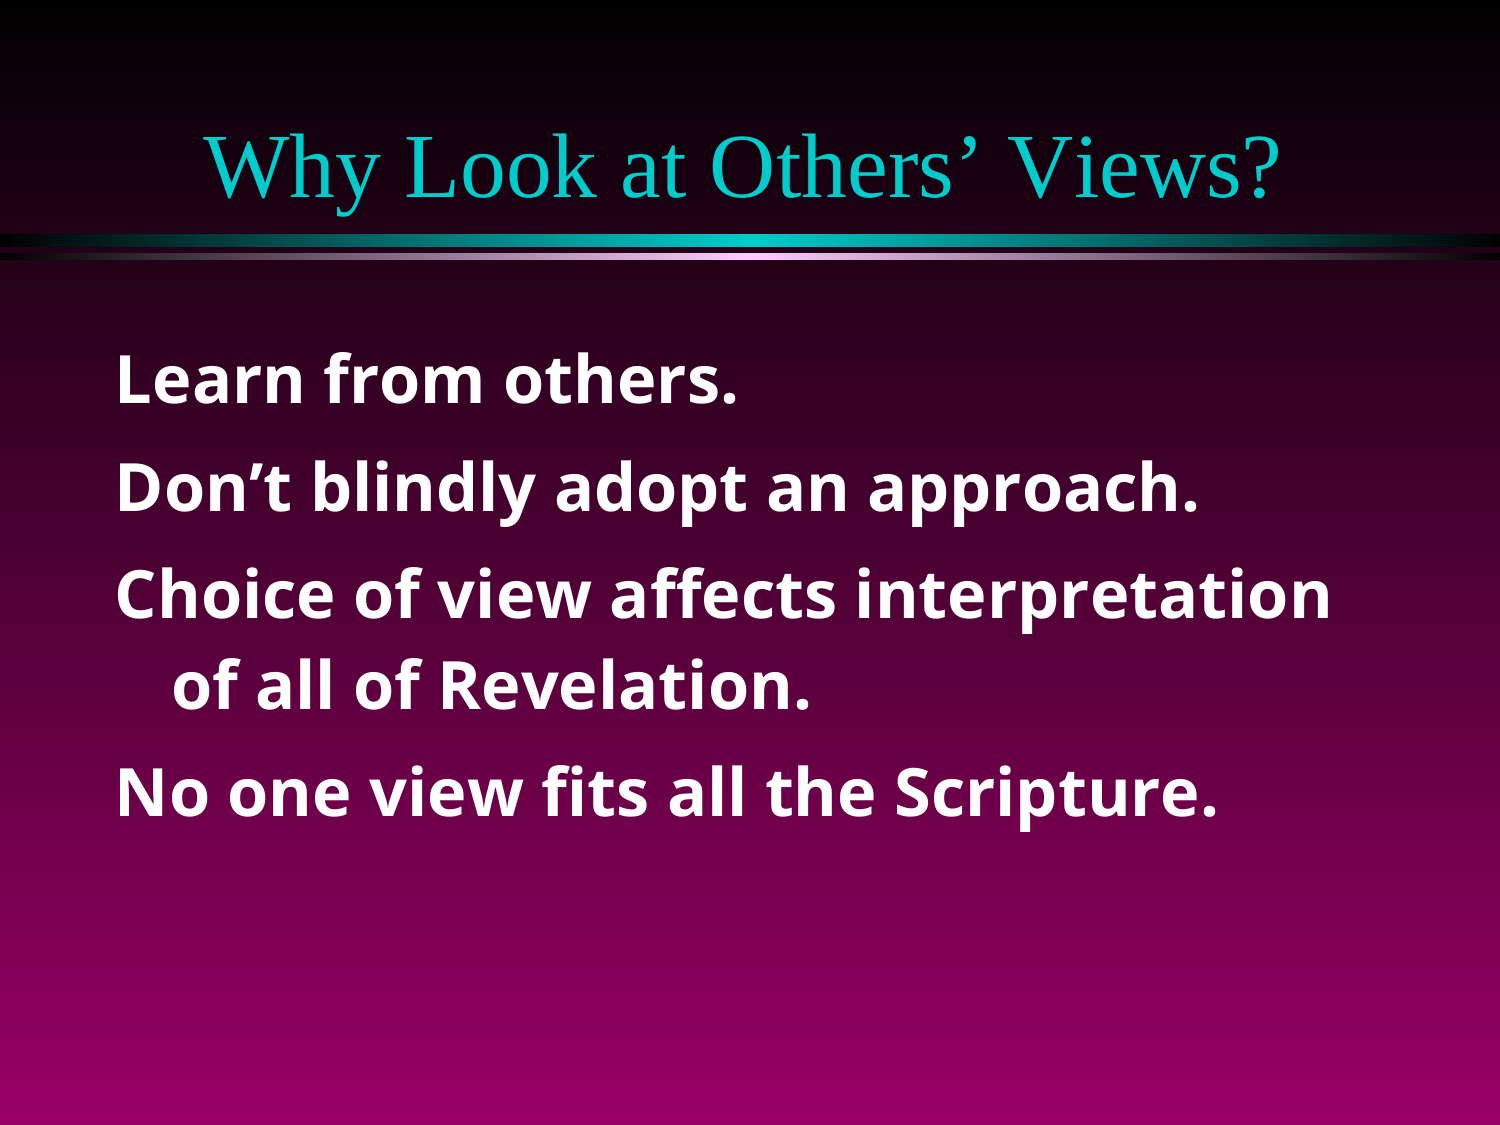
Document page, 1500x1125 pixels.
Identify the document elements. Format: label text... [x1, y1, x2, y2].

title Why Look at Others’ Views? [99, 37, 1388, 225]
list Learn from others. Don’t blindly adopt an approach. Choice of view affects interpretation of all of Revelation. No one view fits all the Scripture. [99, 324, 1388, 1001]
